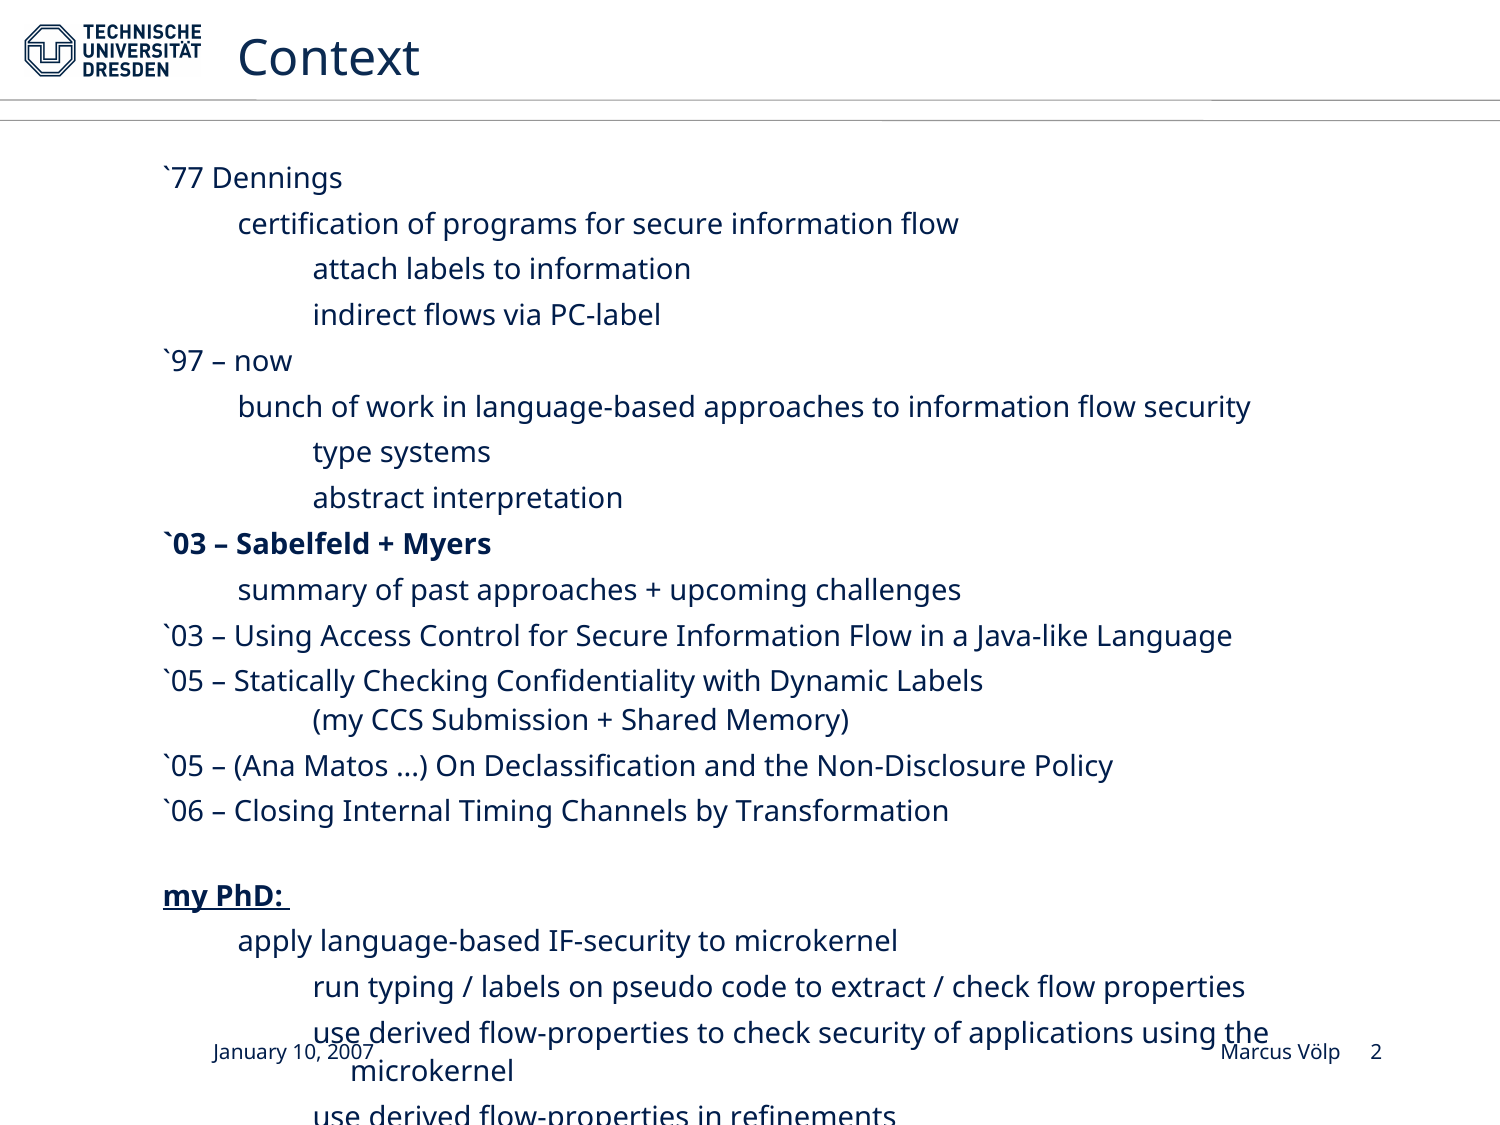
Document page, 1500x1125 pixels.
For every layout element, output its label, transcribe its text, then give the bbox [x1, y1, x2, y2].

picture [24, 24, 201, 77]
list `77 Dennings certification of programs for secure information flow attach labels to information indirect flows via PC-label `97 – now bunch of work in language-based approaches to information flow security type systems abstract interpretation `03 – Sabelfeld + Myers summary of past approaches + upcoming challenges `03 – Using Access Control for Secure Information Flow in a Java-like Language `05 – Statically Checking Confidentiality with Dynamic Labels (my CCS Submission + Shared Memory) `05 – (Ana Matos ...) On Declassification and the Non-Disclosure Policy `06 – Closing Internal Timing Channels by Transformation my PhD: apply language-based IF-security to microkernel run typing / labels on pseudo code to extract / check flow properties use derived flow-properties to check security of applications using the microkernel use derived flow-properties in refinements (check IF properties all the way down to the implementation) [162, 149, 1387, 1101]
title Context [237, 12, 1437, 100]
